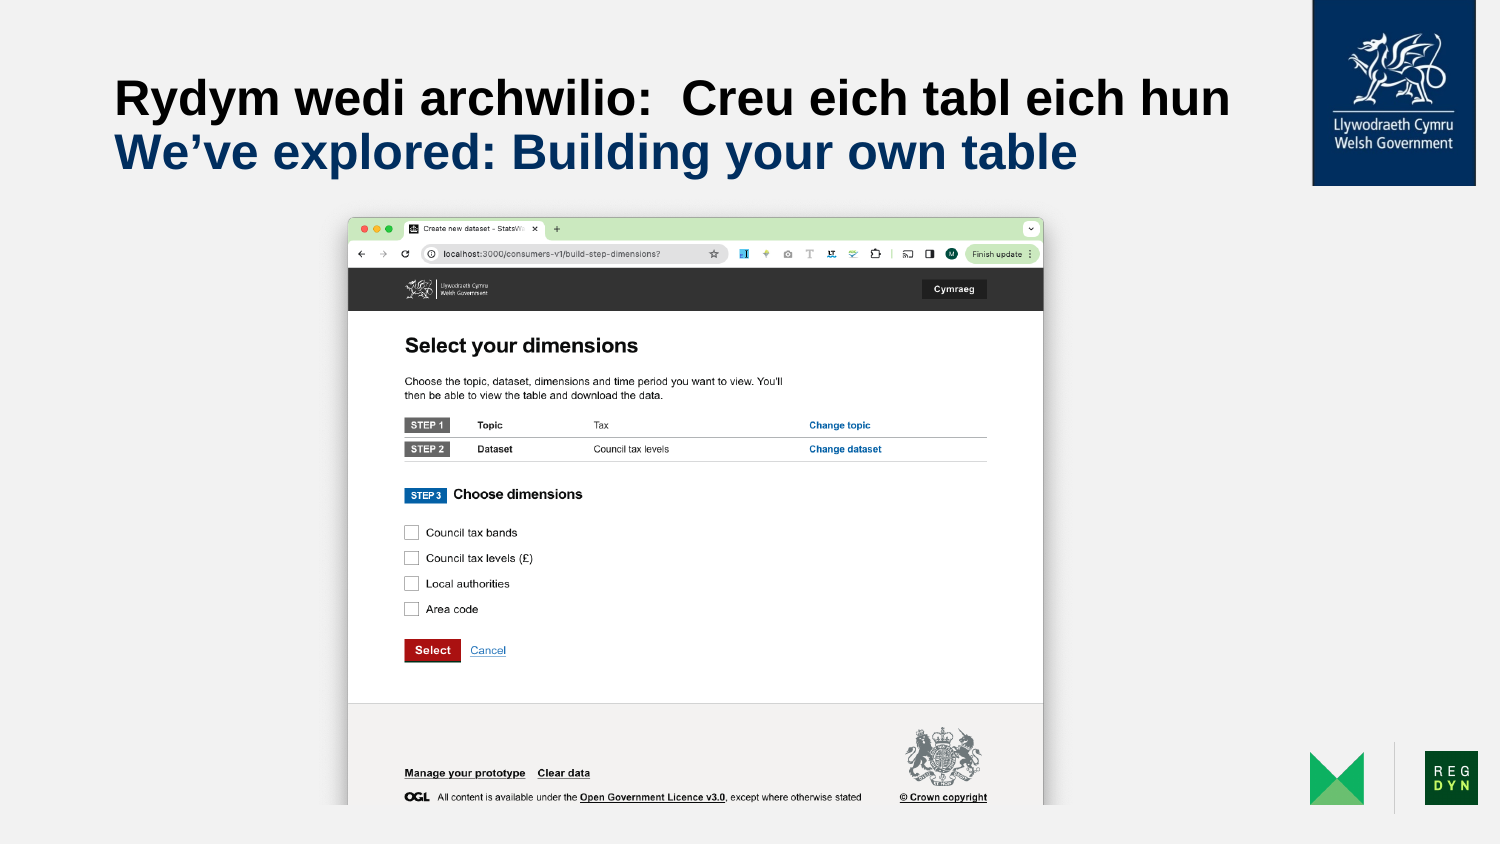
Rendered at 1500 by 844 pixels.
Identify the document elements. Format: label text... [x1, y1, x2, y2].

picture [1310, 752, 1364, 805]
title Rydym wedi archwilio: Creu eich tabl eich hun We’ve explored: Building your own table [103, 44, 1397, 209]
picture [314, 209, 1077, 805]
picture [1425, 751, 1478, 805]
